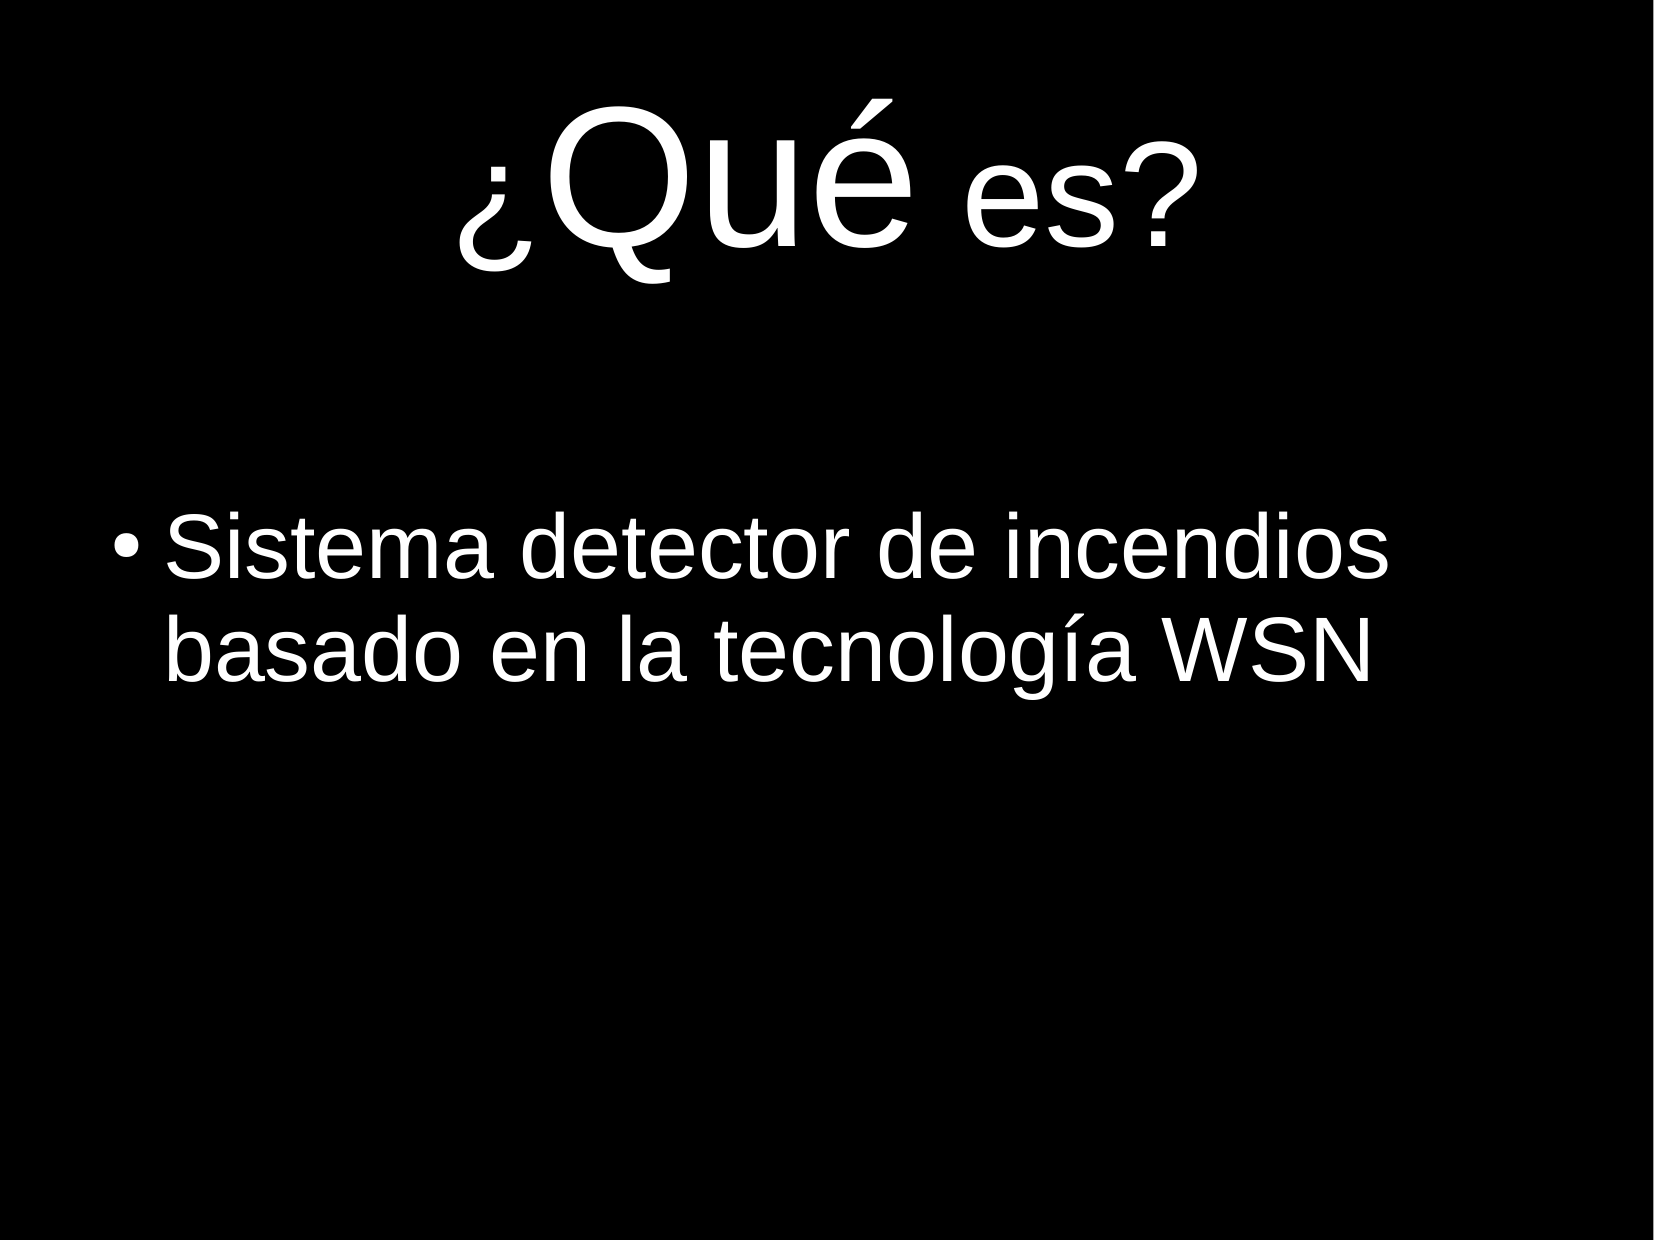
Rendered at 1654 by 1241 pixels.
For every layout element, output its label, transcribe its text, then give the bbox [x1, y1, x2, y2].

list Sistema detector de incendios basado en la tecnología WSN [92, 496, 1548, 1216]
title ¿Qué es? [82, 65, 1571, 289]
